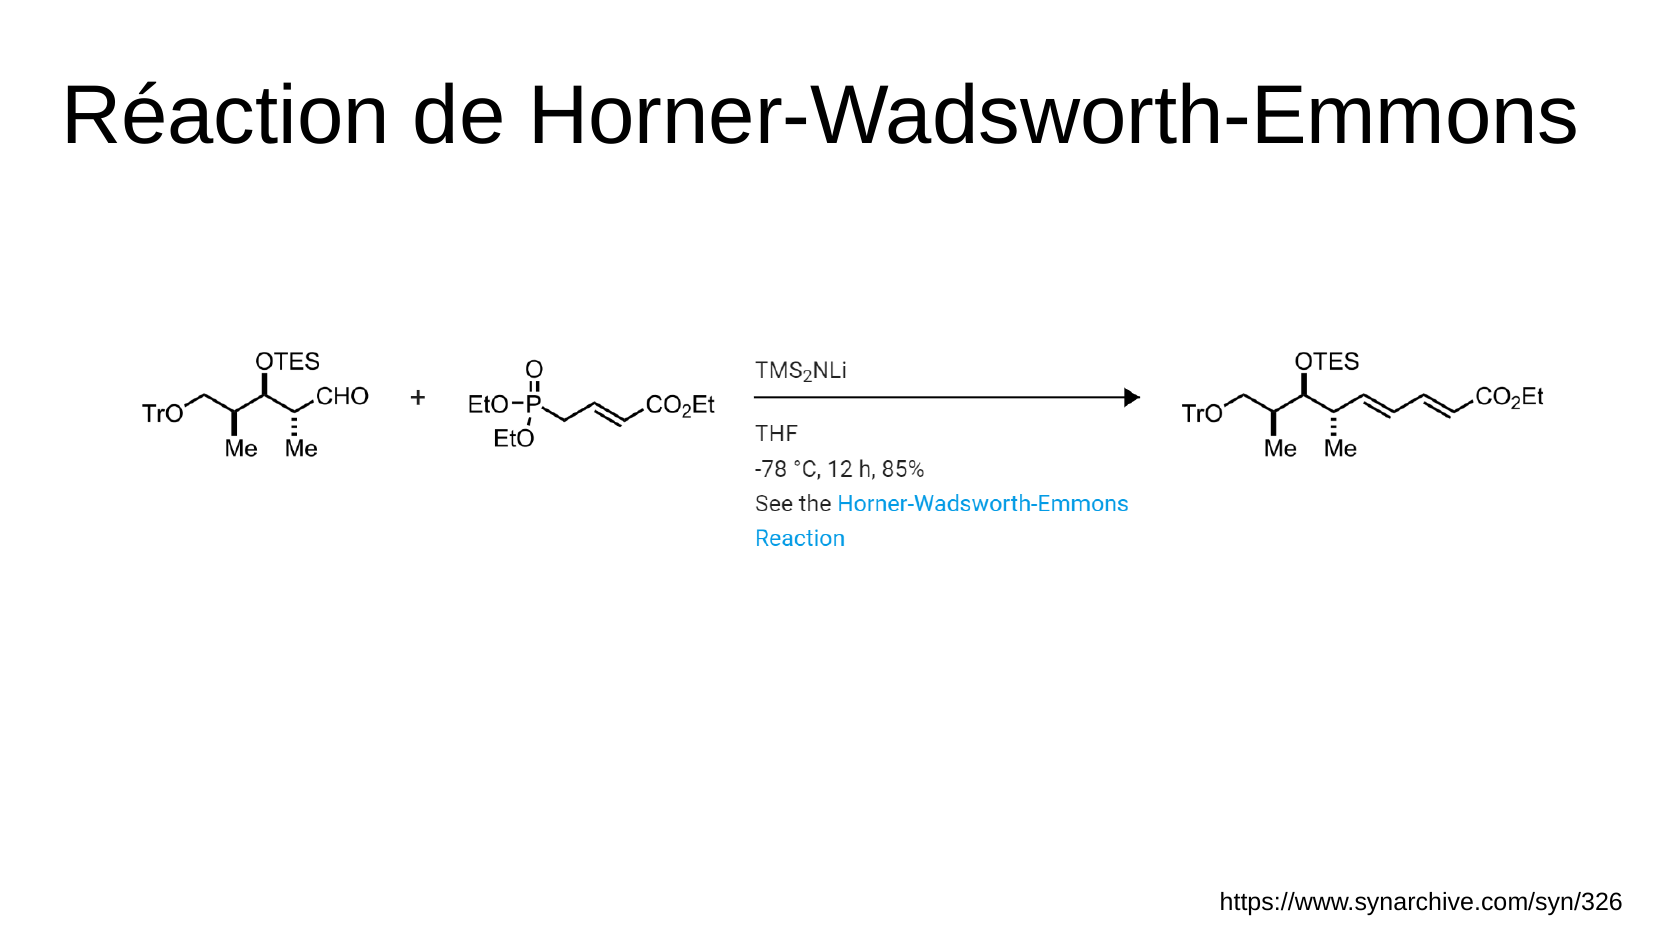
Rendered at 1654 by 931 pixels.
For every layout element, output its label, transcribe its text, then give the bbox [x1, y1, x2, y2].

text_box https://www.synarchive.com/syn/326 [1204, 880, 1654, 931]
title Réaction de Horner-Wadsworth-Emmons [0, 12, 1642, 218]
picture [129, 301, 1566, 562]
